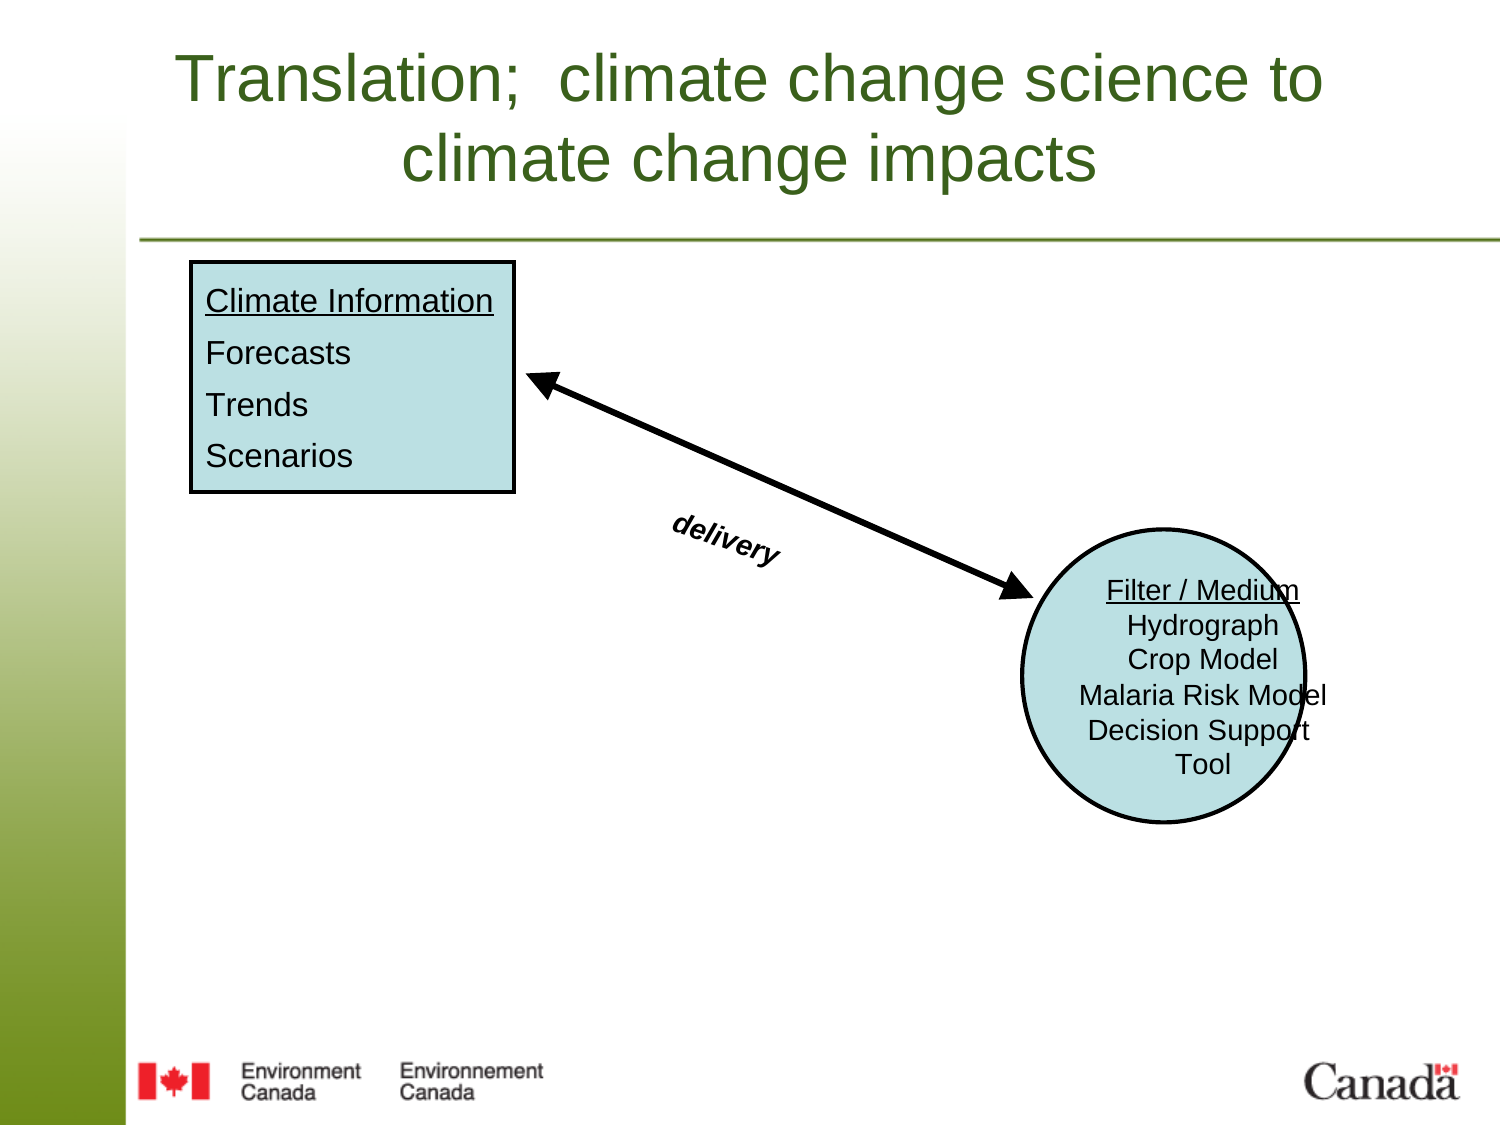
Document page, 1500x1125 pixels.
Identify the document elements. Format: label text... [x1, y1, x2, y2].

picture [0, 0, 1500, 1125]
text_box Translation; climate change science to climate change impacts [75, 45, 1426, 185]
text_box Filter / Medium Hydrograph Crop Model Malaria Risk Model Decision Support Tool [1022, 529, 1306, 823]
text_box Climate Information Forecasts Trends Scenarios [190, 261, 514, 492]
text_box delivery [652, 490, 802, 585]
